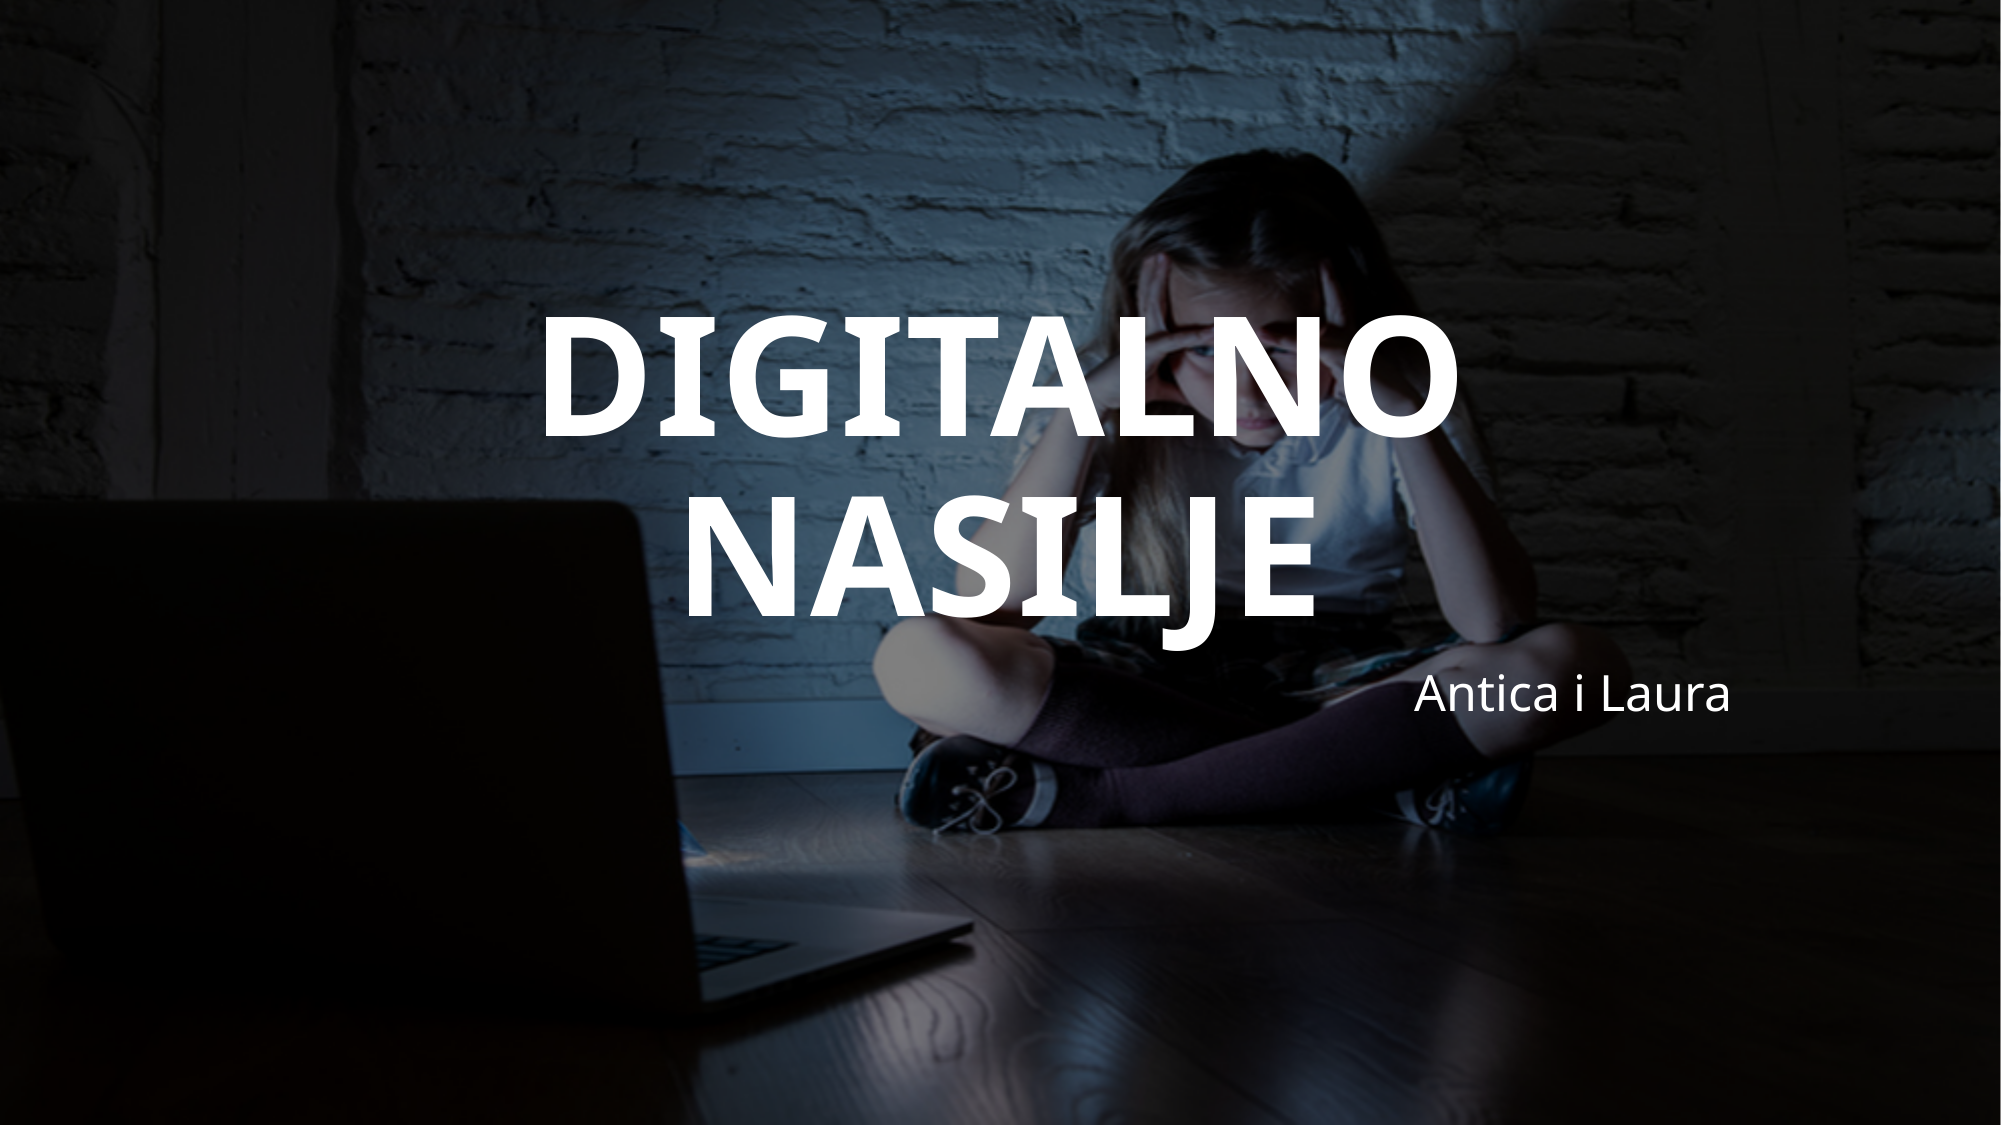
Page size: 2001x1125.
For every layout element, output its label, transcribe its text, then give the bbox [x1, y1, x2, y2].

picture [0, 0, 2000, 1125]
title DIGITALNO NASILJE [249, 184, 1750, 660]
subtitle Antica i Laura [1396, 661, 1751, 745]
